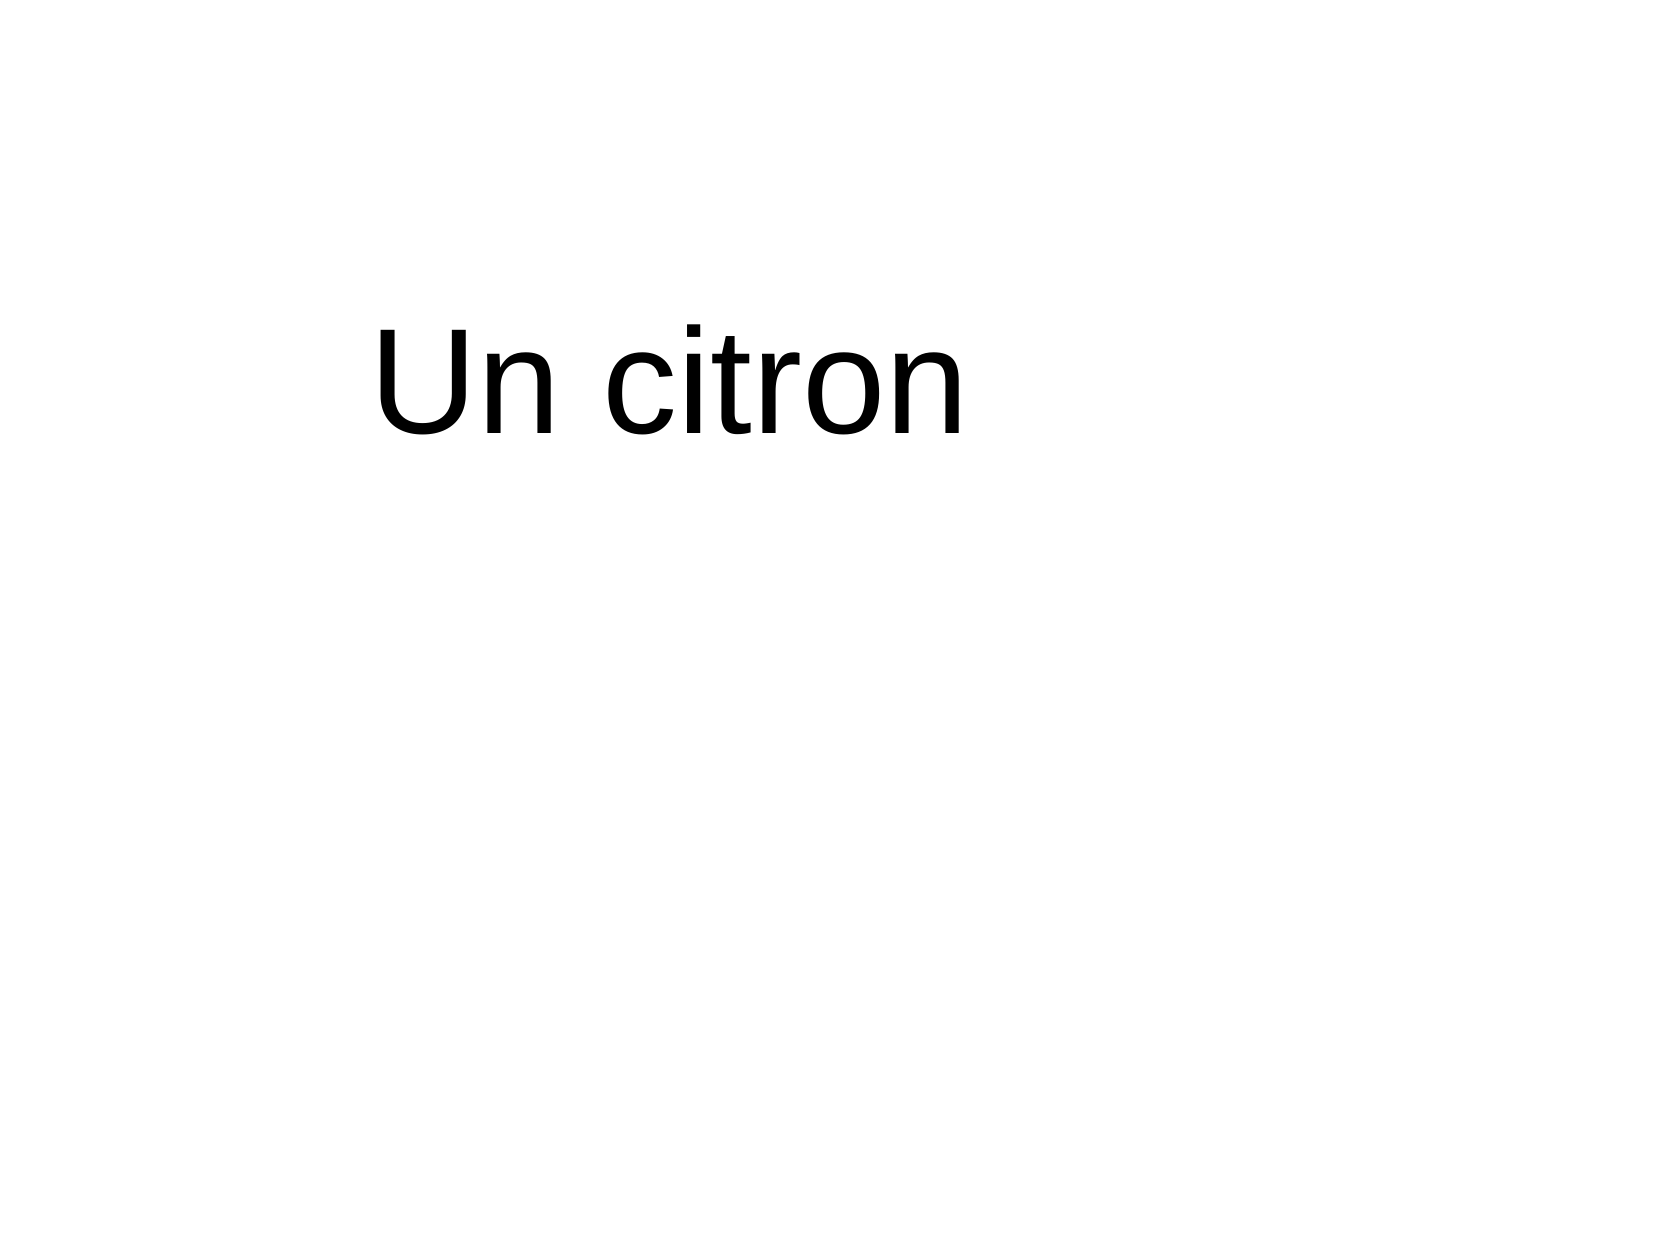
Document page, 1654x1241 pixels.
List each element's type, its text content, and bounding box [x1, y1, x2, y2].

text_box Un citron [354, 290, 1252, 473]
